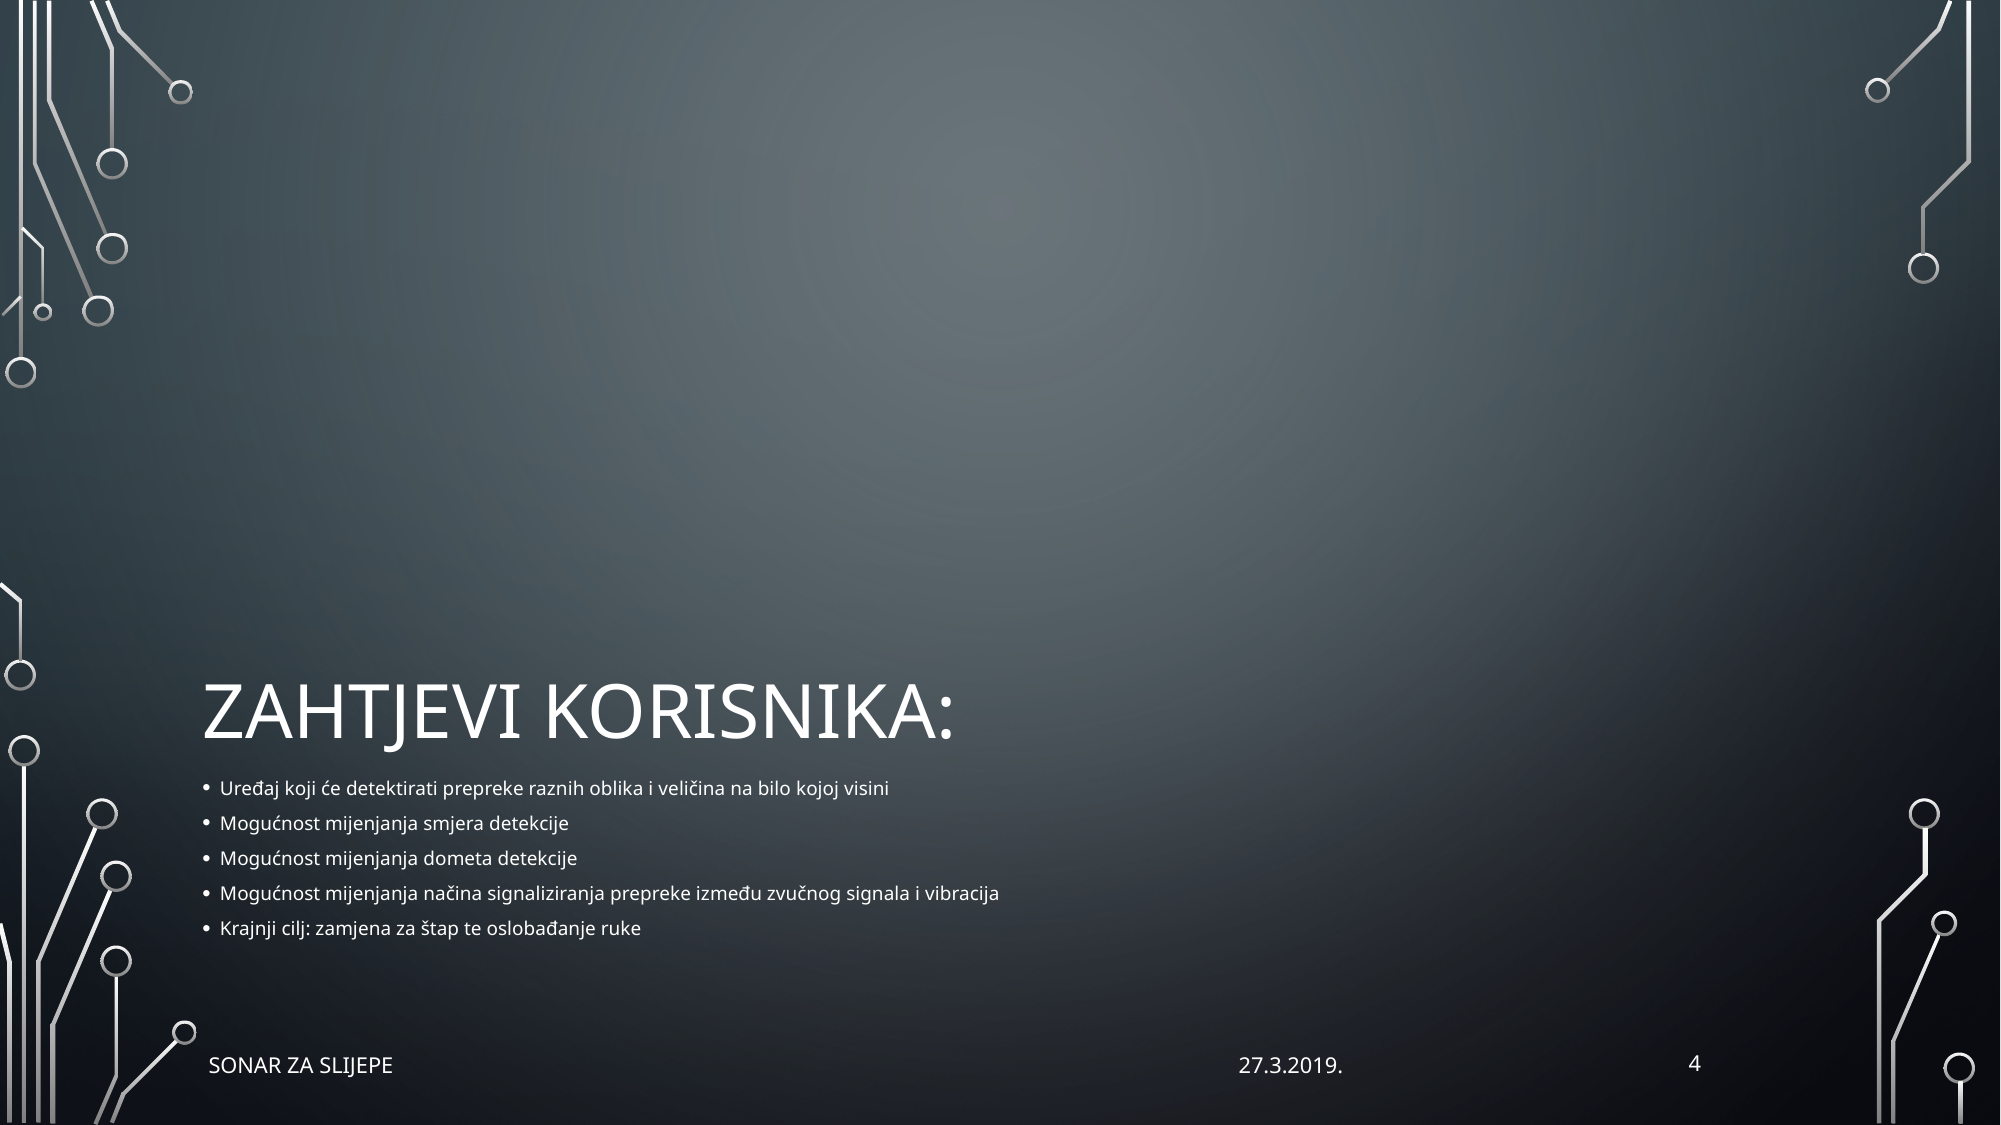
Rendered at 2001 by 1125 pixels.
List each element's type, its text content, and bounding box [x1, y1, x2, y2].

text_box Sonar za slijepe [193, 1034, 1218, 1095]
text_box [1673, 1034, 1801, 1095]
list Uređaj koji će detektirati prepreke raznih oblika i veličina na bilo kojoj visini Mogućnost mijenjanja smjera detekcije Mogućnost mijenjanja dometa detekcije Mogućnost mijenjanja načina signaliziranja prepreke između zvučnog signala i vibracija Krajnji cilj: zamjena za štap te oslobađanje ruke [179, 307, 1831, 1011]
title Zahtjevi korisnika: [193, 93, 1742, 255]
text_box 27.3.2019. [1223, 1034, 1673, 1095]
